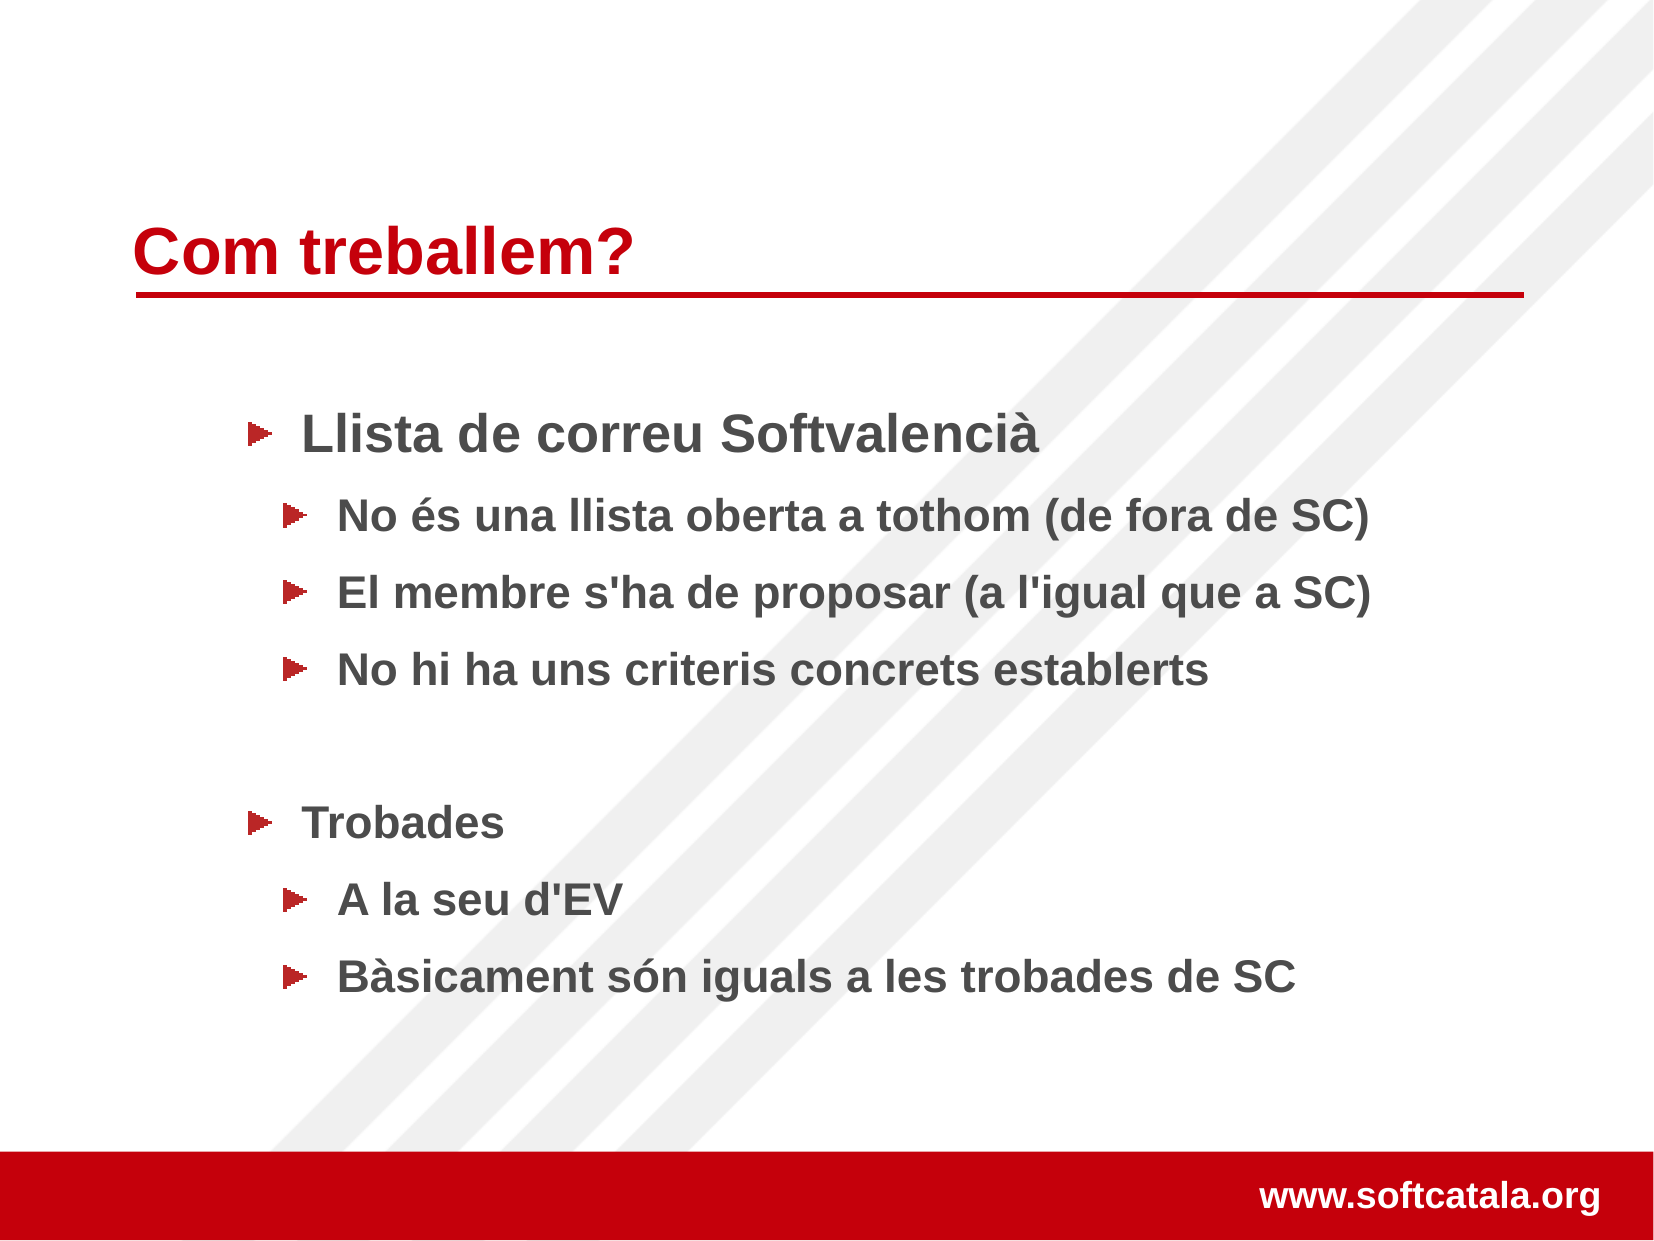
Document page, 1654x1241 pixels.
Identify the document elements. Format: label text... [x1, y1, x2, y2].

text_box Com treballem? [118, 206, 1501, 297]
picture [0, 0, 1654, 1151]
text_box Llista de correu Softvalencià No és una llista oberta a tothom (de fora de SC) El membre s'ha de proposar (a l'igual que a SC) No hi ha uns criteris concrets establerts Trobades A la seu d'EV Bàsicament són iguals a les trobades de SC [118, 366, 1536, 980]
text_box www.softcatala.org [0, 1151, 1654, 1241]
